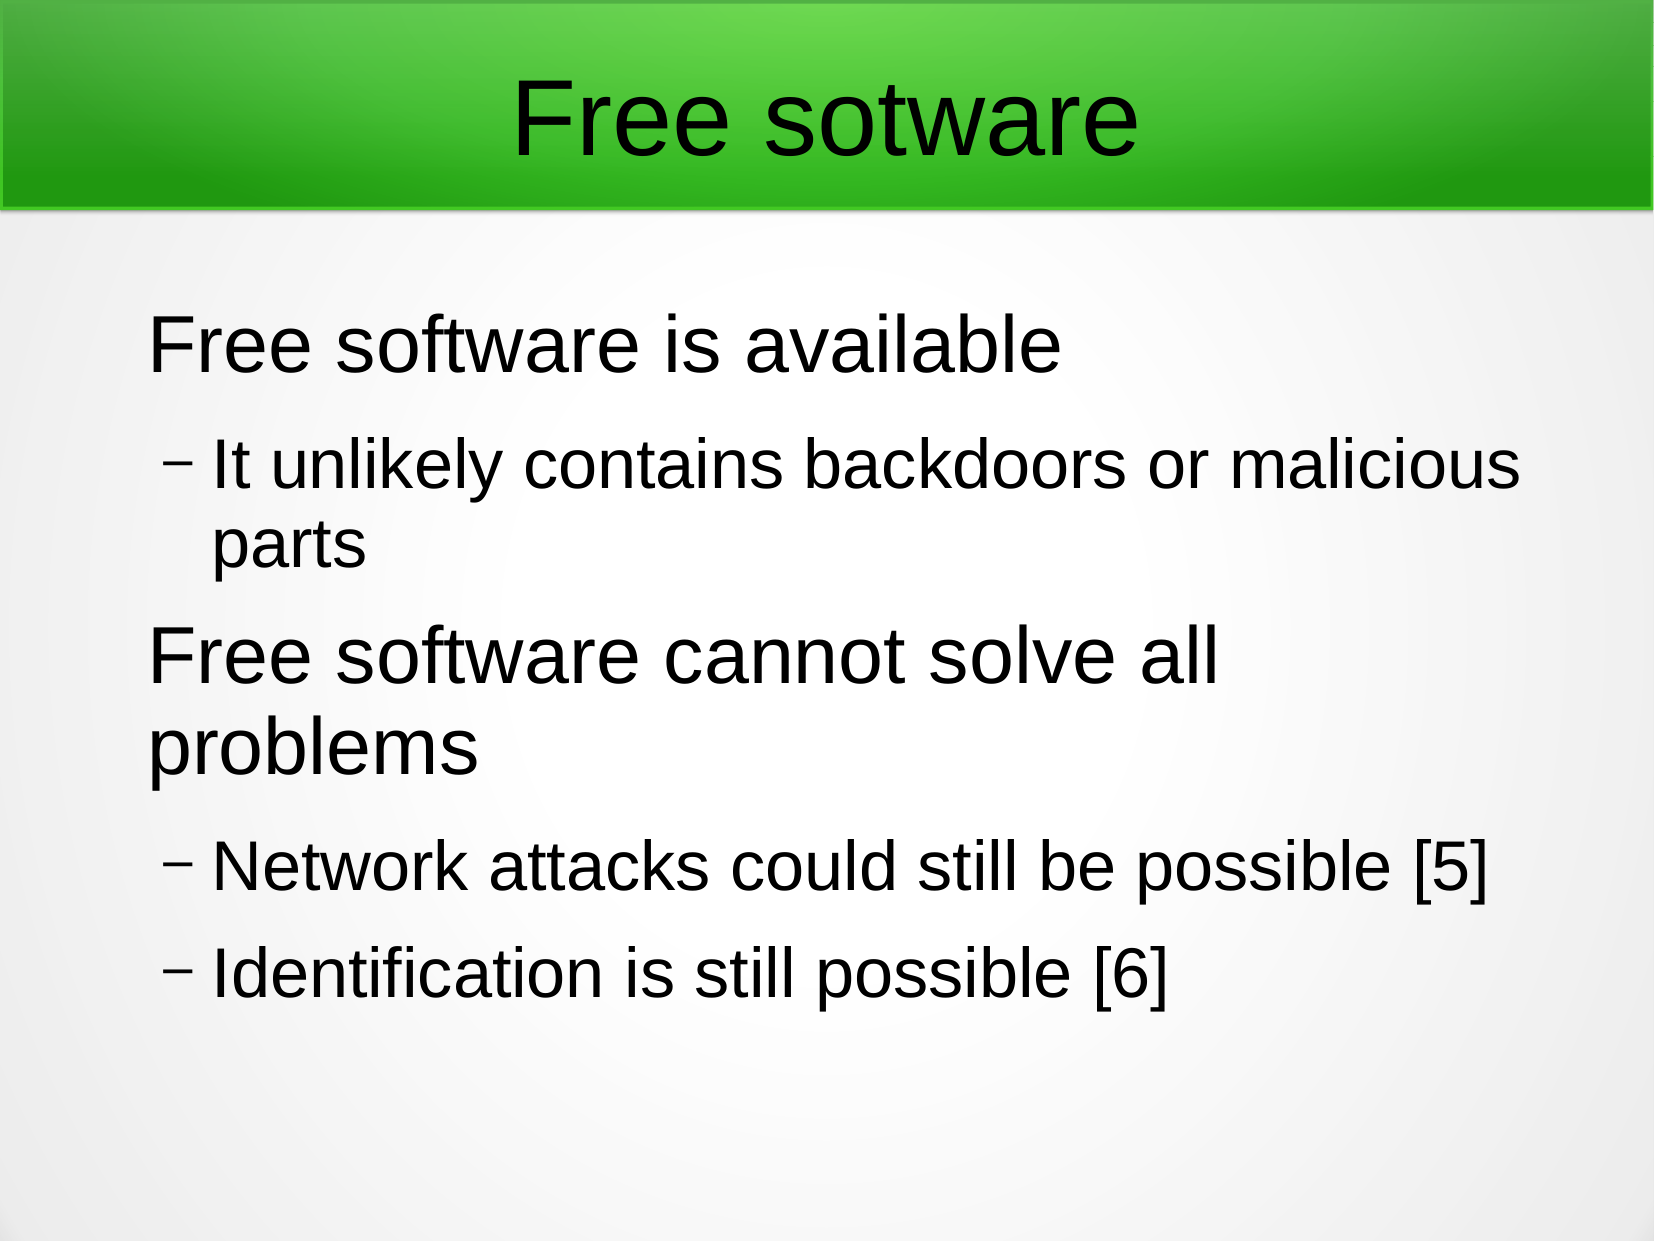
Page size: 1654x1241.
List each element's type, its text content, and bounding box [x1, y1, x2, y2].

list Free software is available It unlikely contains backdoors or malicious parts Free software cannot solve all problems Network attacks could still be possible [5] Identification is still possible [6] [82, 299, 1571, 1019]
title Free sotware [82, 47, 1571, 189]
